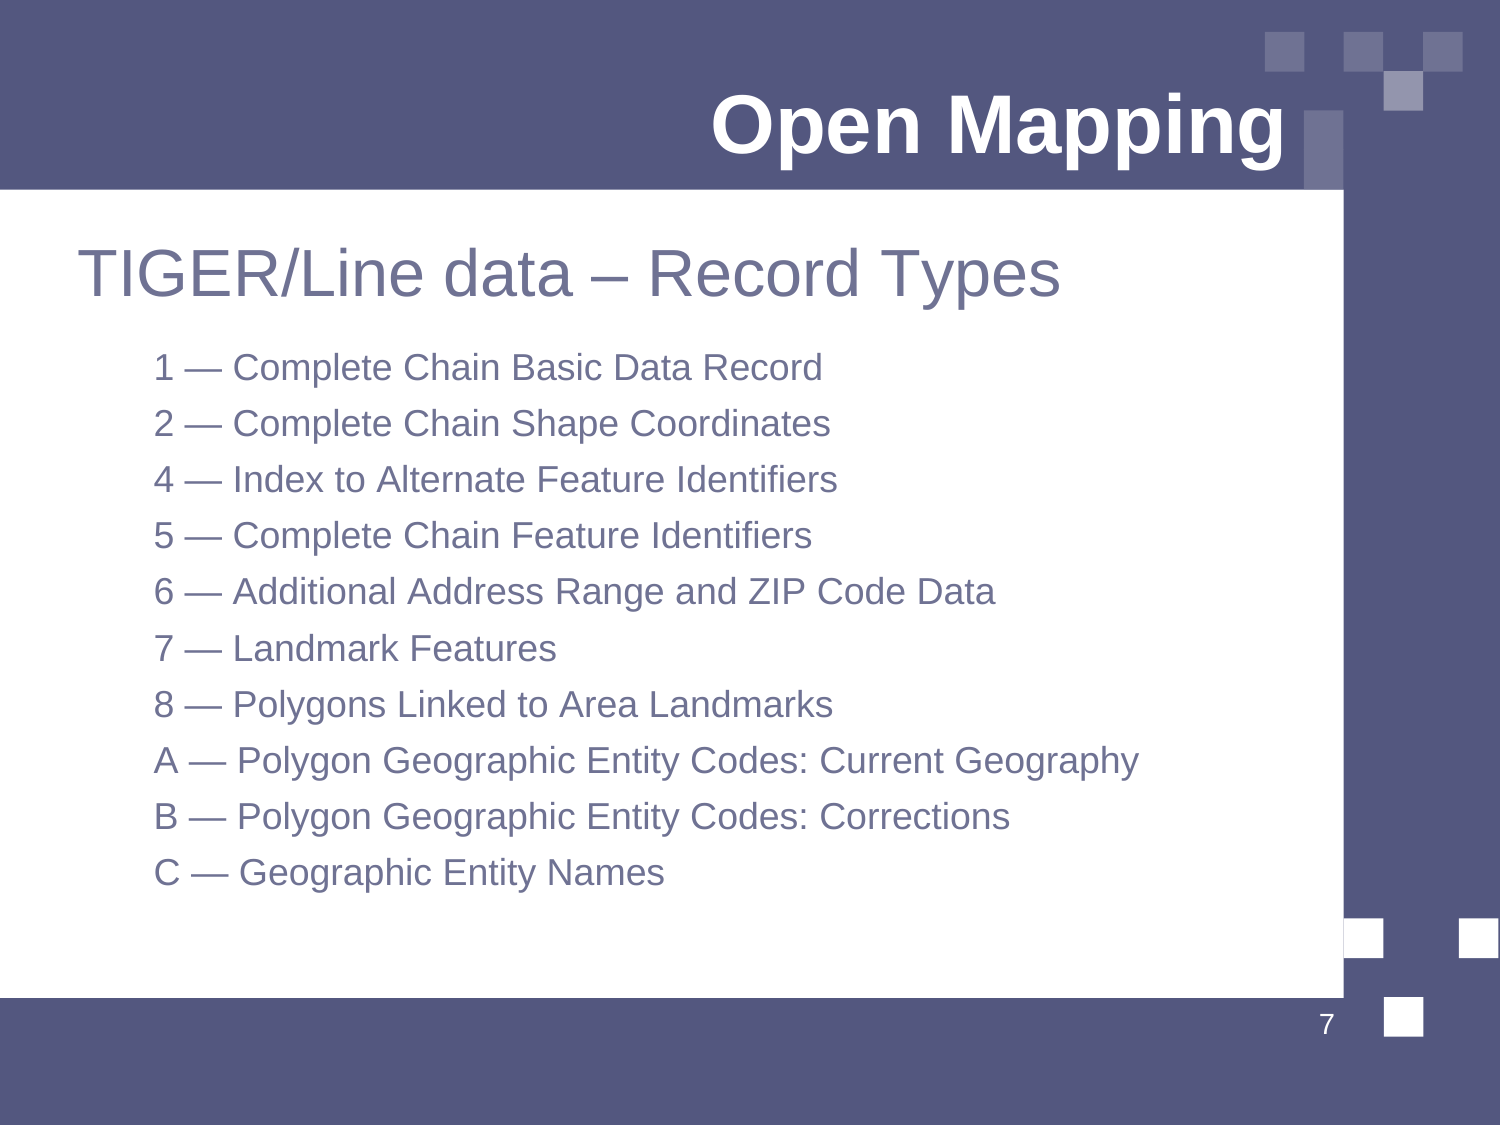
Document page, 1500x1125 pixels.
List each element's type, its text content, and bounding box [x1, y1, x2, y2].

title Open Mapping [58, 74, 1288, 176]
list TIGER/Line data – Record Types 1 — Complete Chain Basic Data Record 2 — Complete Chain Shape Coordinates 4 — Index to Alternate Feature Identifiers 5 — Complete Chain Feature Identifiers 6 — Additional Address Range and ZIP Code Data 7 — Landmark Features 8 — Polygons Linked to Area Landmarks A — Polygon Geographic Entity Codes: Current Geography B — Polygon Geographic Entity Codes: Corrections C — Geographic Entity Names [59, 236, 1289, 894]
